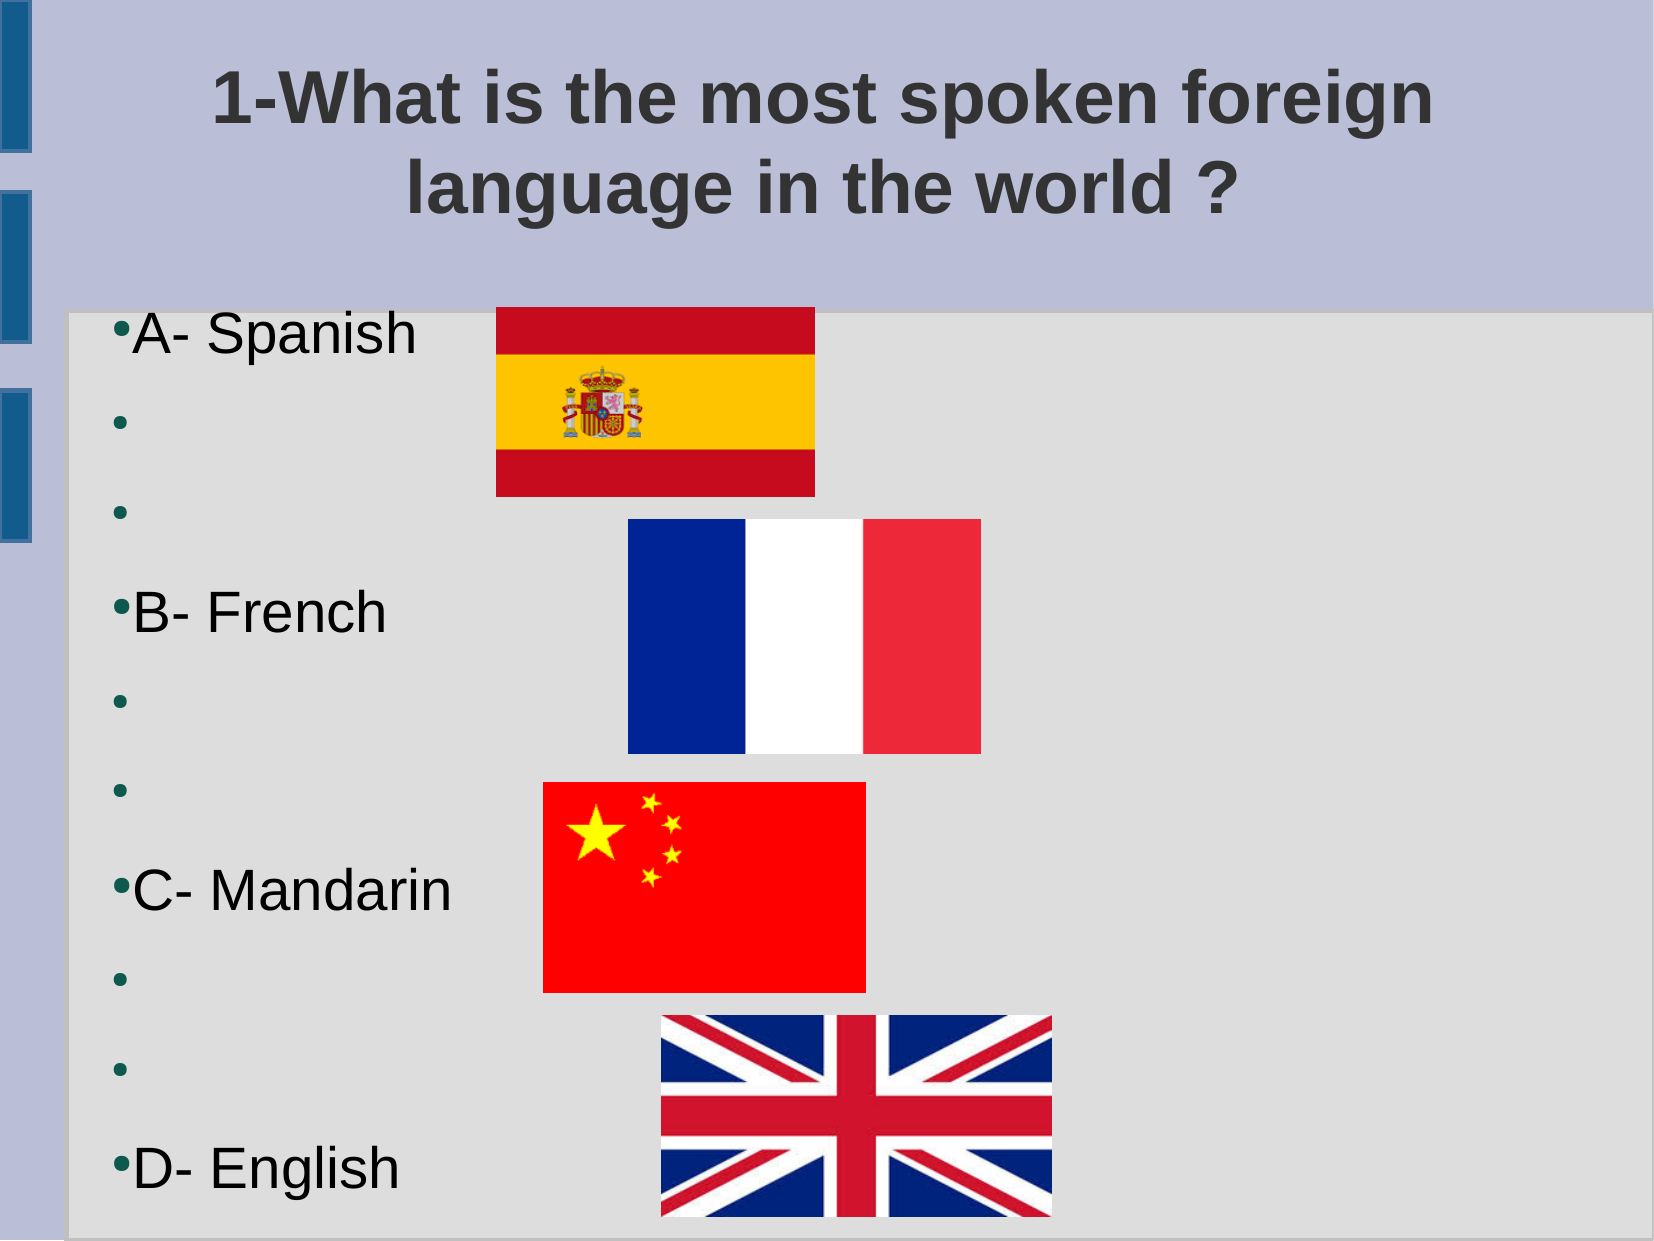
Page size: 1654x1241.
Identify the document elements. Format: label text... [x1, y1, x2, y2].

picture [628, 519, 981, 755]
picture [496, 307, 815, 497]
picture [661, 1015, 1052, 1217]
list A- Spanish B- French C- Mandarin D- English [111, 295, 1524, 1201]
picture [543, 782, 866, 993]
title 1-What is the most spoken foreign language in the world ? [118, 48, 1531, 230]
